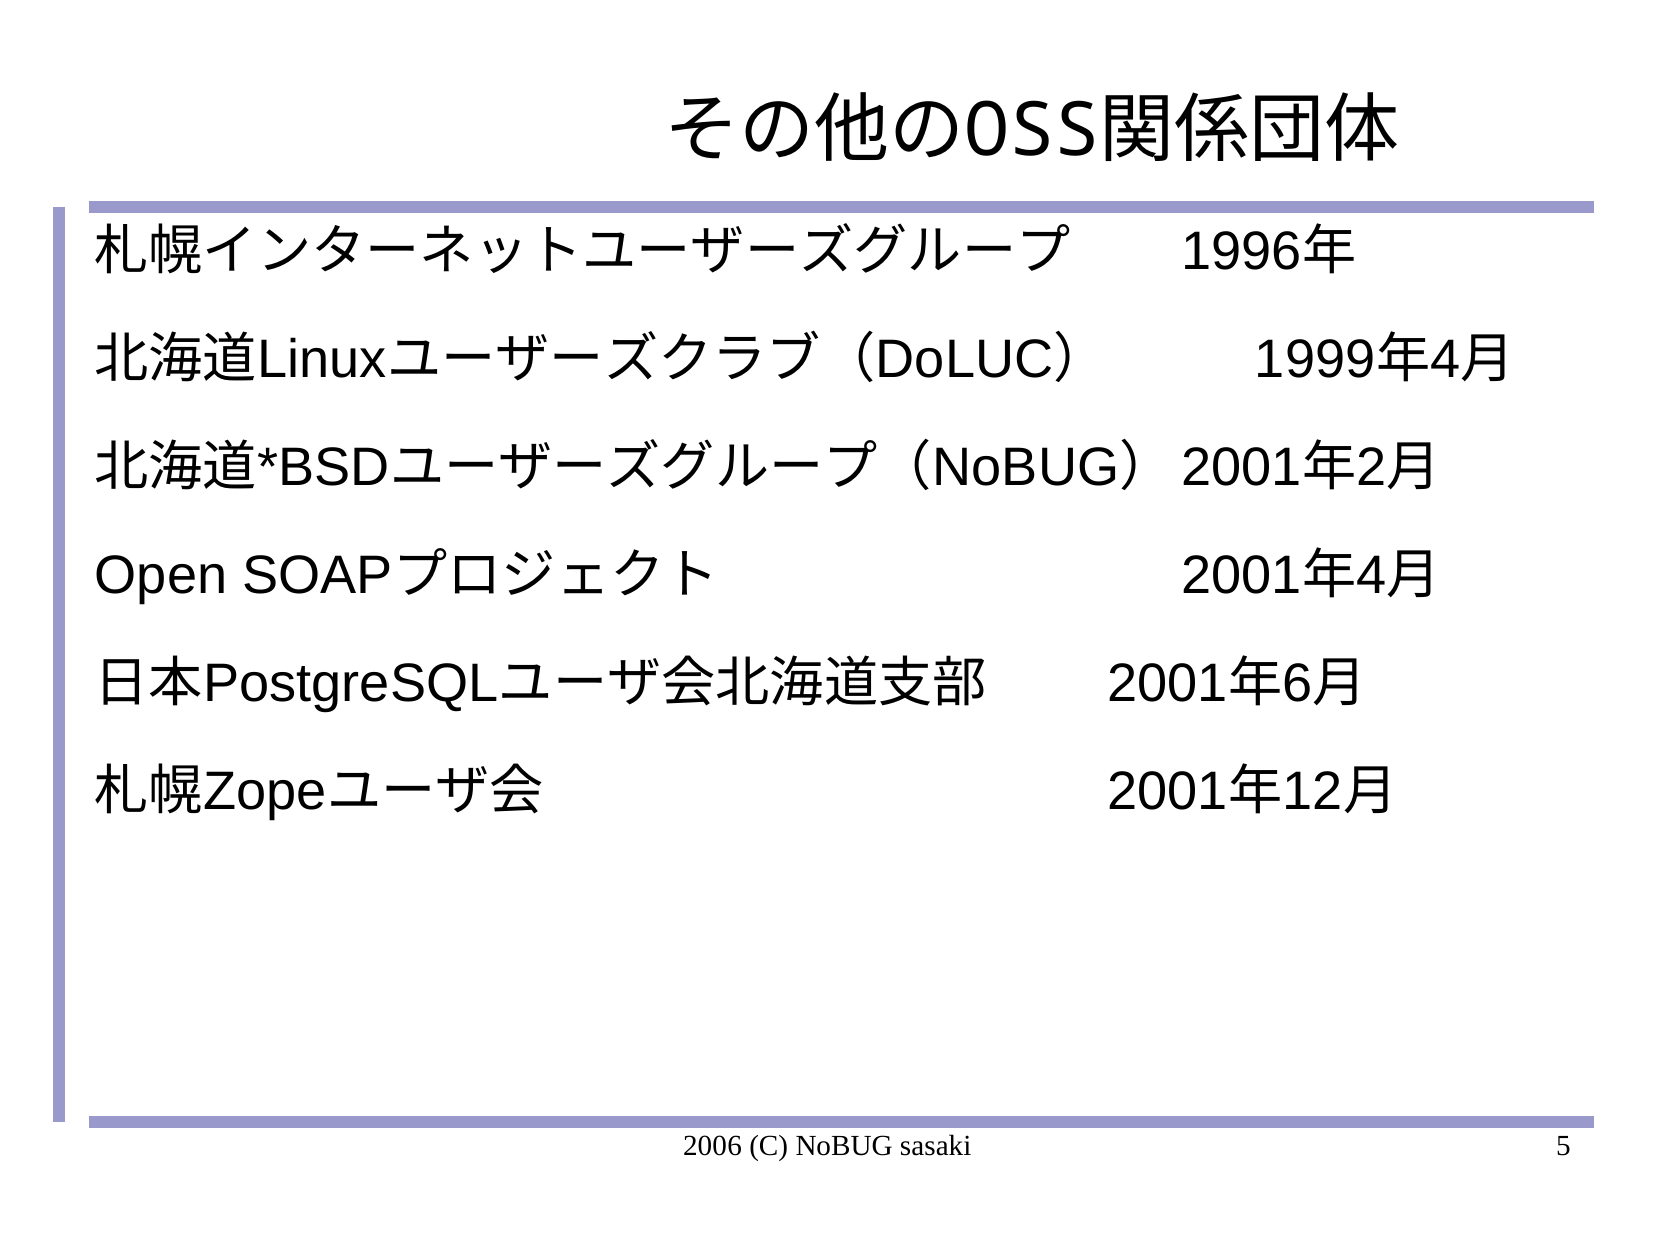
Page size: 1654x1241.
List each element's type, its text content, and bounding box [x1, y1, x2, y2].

list 札幌インターネットユーザーズグループ 1996年 北海道Linuxユーザーズクラブ（DoLUC） 1999年4月 北海道*BSDユーザーズグループ（NoBUG） 2001年2月 Open SOAPプロジェクト 2001年4月 日本PostgreSQLユーザ会北海道支部 2001年6月 札幌Zopeユーザ会 2001年12月 [76, 206, 1565, 1123]
title その他のOSS関係団体 [501, 59, 1563, 187]
